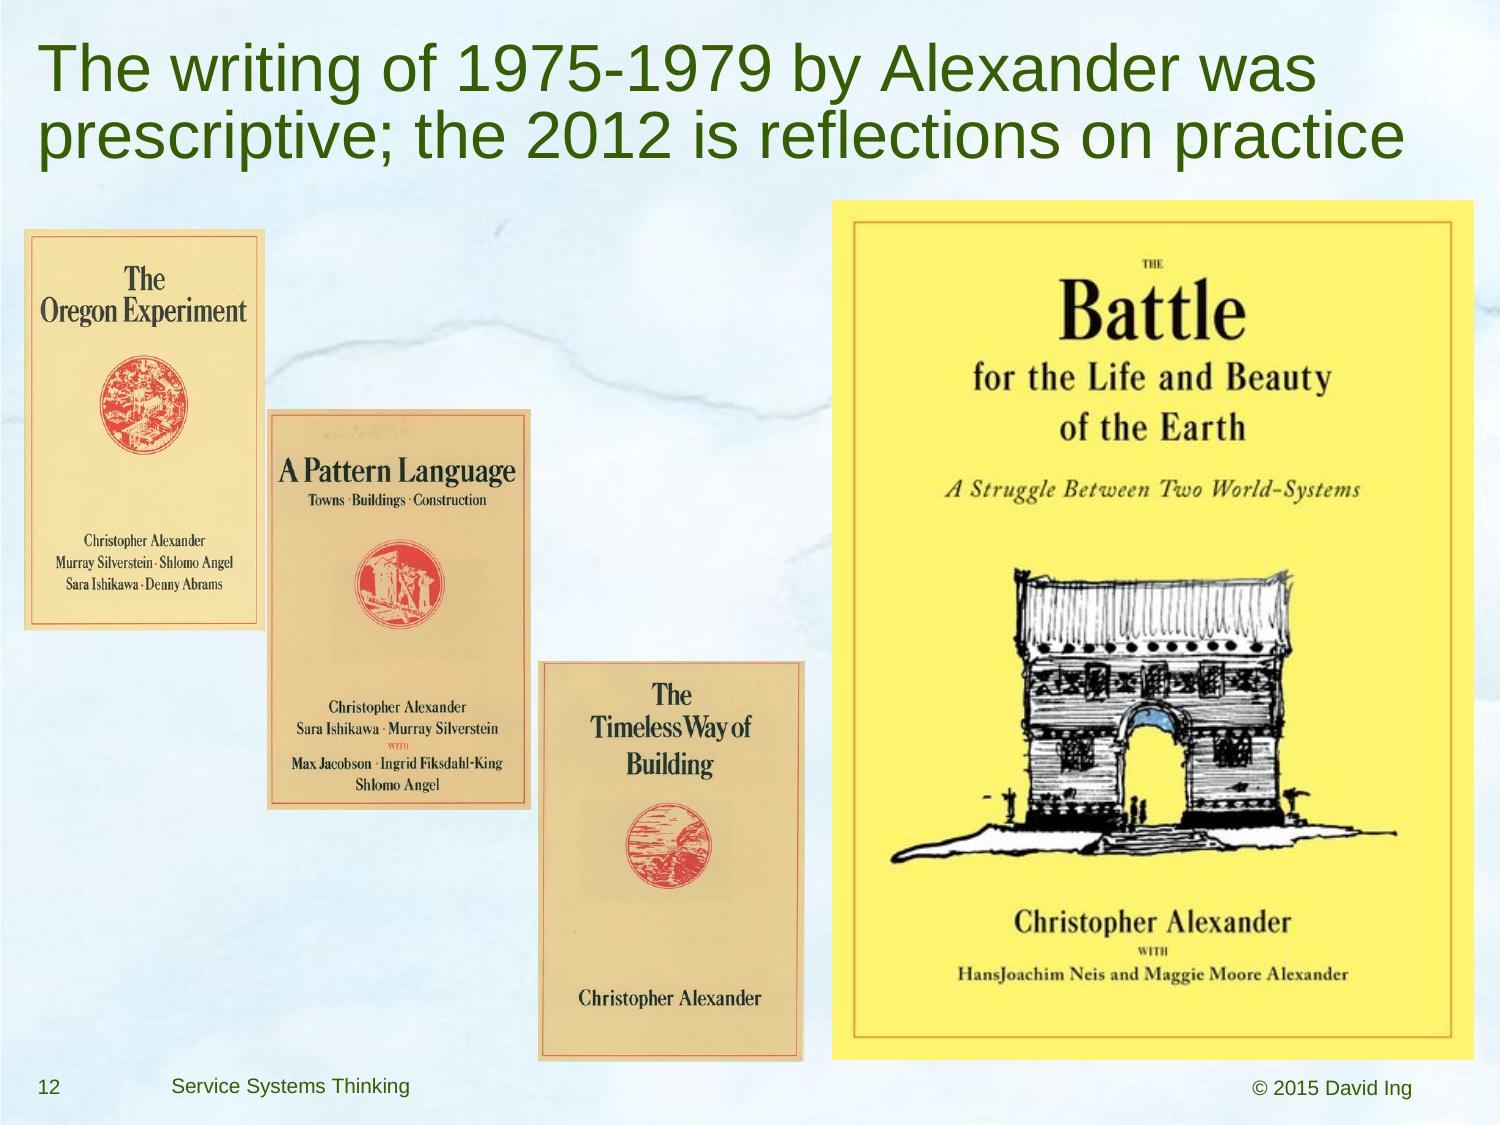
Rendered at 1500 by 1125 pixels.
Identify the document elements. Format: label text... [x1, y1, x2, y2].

title The writing of 1975-1979 by Alexander was prescriptive; the 2012 is reflections on practice [37, 37, 1463, 236]
picture [0, 0, 1500, 1125]
